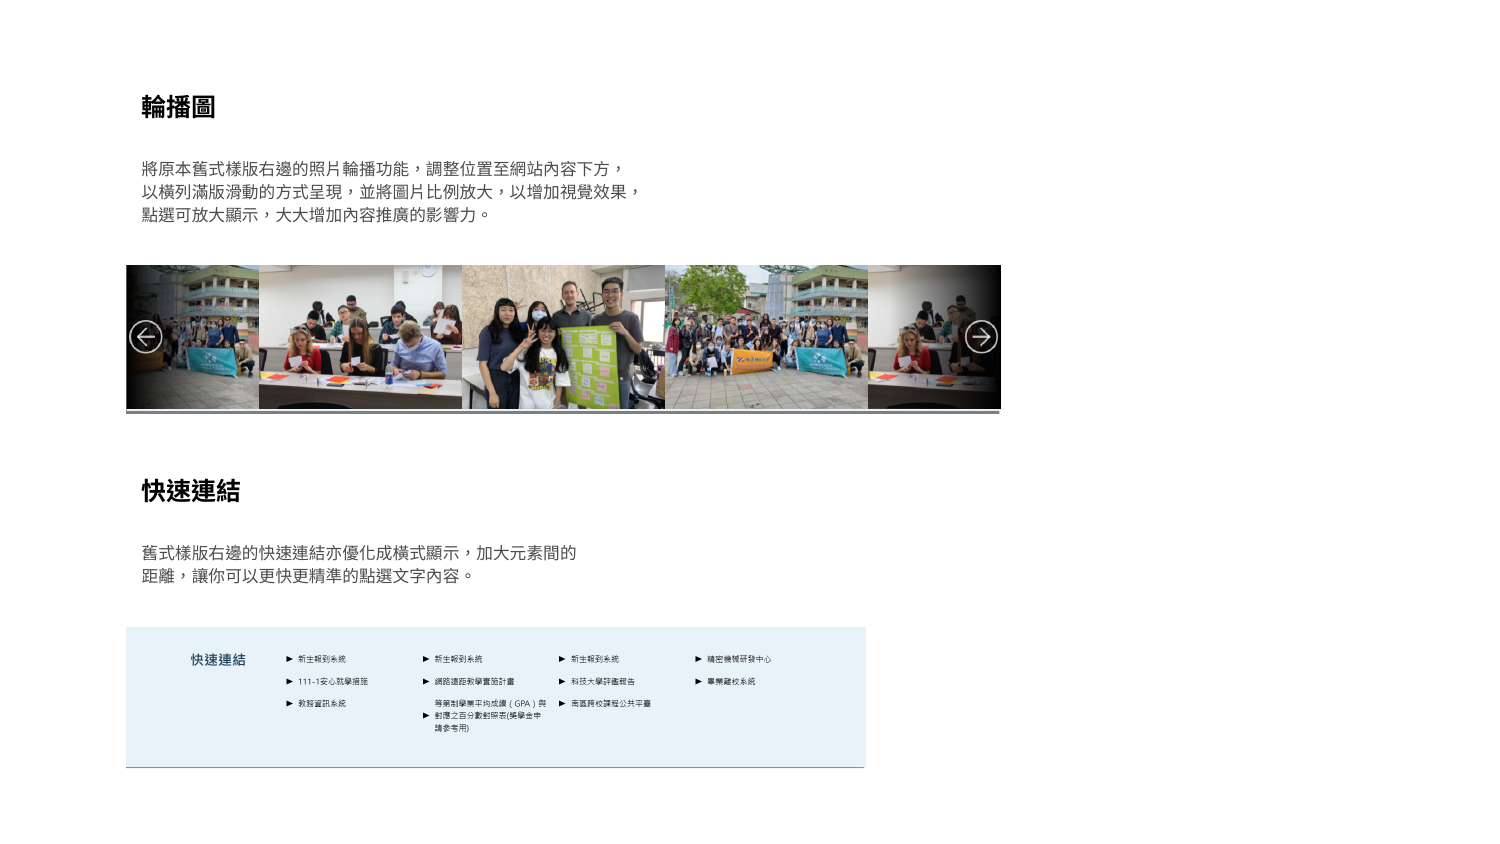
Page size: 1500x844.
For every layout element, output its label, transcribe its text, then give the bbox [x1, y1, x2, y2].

text_box 輪播圖 將原本舊式樣版右邊的照片輪播功能，調整位置至網站內容下方，以橫列滿版滑動的方式呈現，並將圖片比例放大，以增加視覺效果，點選可放大顯示，大大增加內容推廣的影響力。 [126, 76, 649, 240]
picture [126, 627, 866, 767]
picture [126, 262, 1003, 411]
text_box 快速連結 舊式樣版右邊的快速連結亦優化成橫式顯示，加大元素間的距離，讓你可以更快更精準的點選文字內容。 [126, 460, 604, 600]
